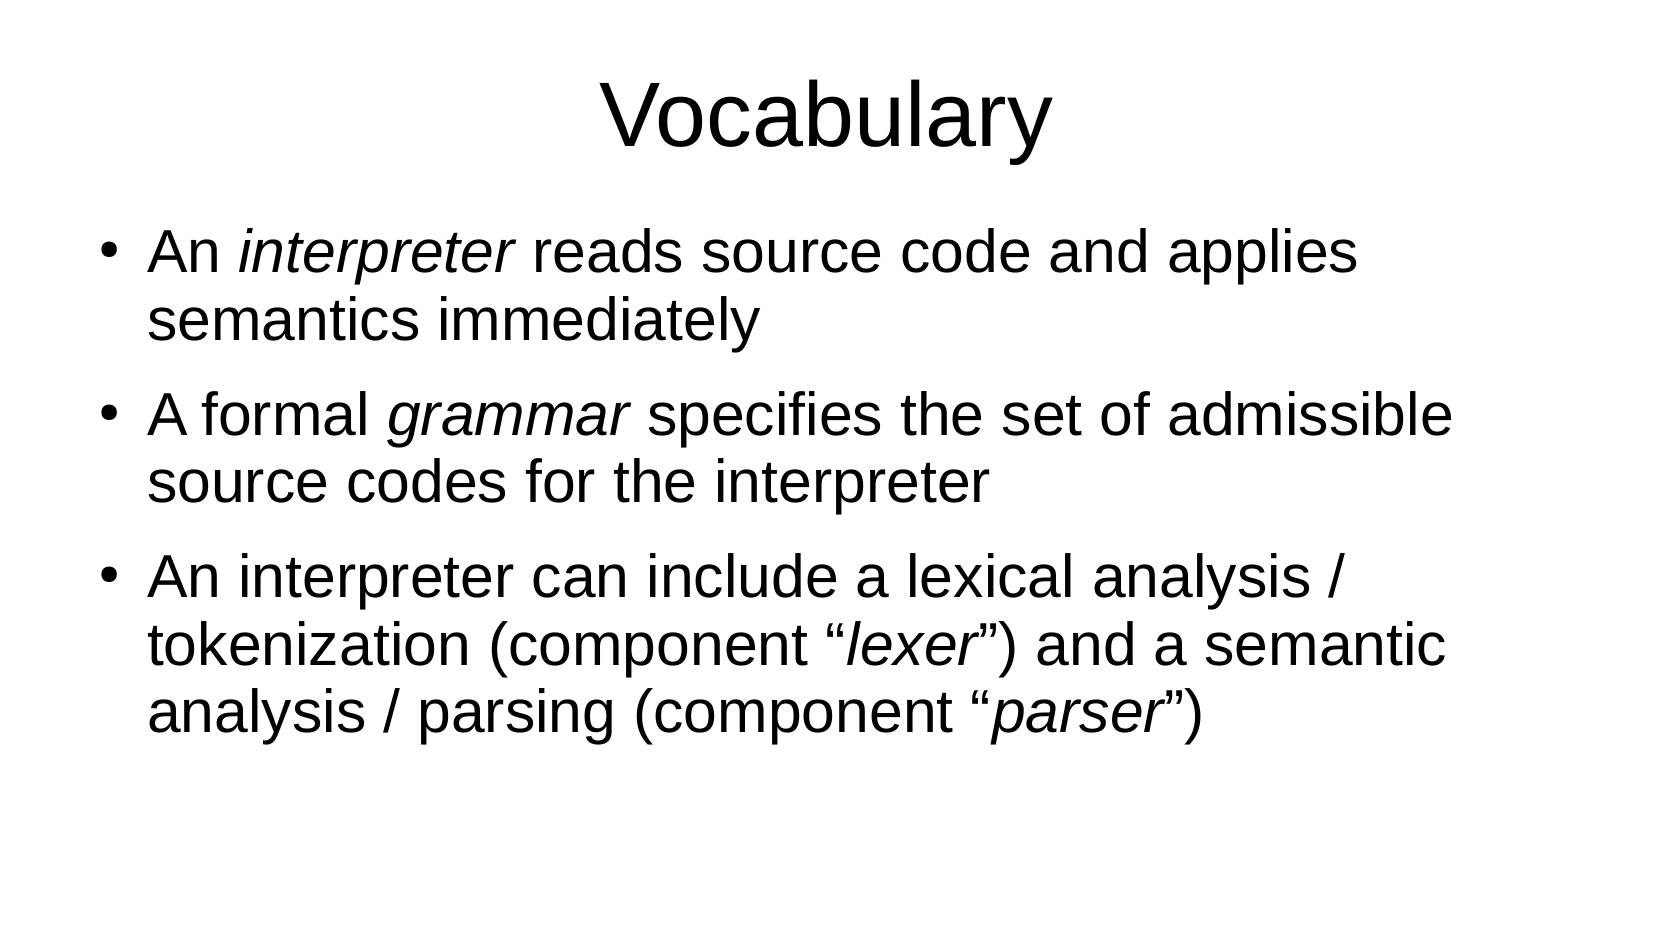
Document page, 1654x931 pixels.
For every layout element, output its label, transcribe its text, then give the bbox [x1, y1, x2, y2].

list An interpreter reads source code and applies semantics immediately A formal grammar specifies the set of admissible source codes for the interpreter An interpreter can include a lexical analysis / tokenization (component “lexer”) and a semantic analysis / parsing (component “parser”) [82, 217, 1571, 758]
title Vocabulary [82, 37, 1571, 193]
